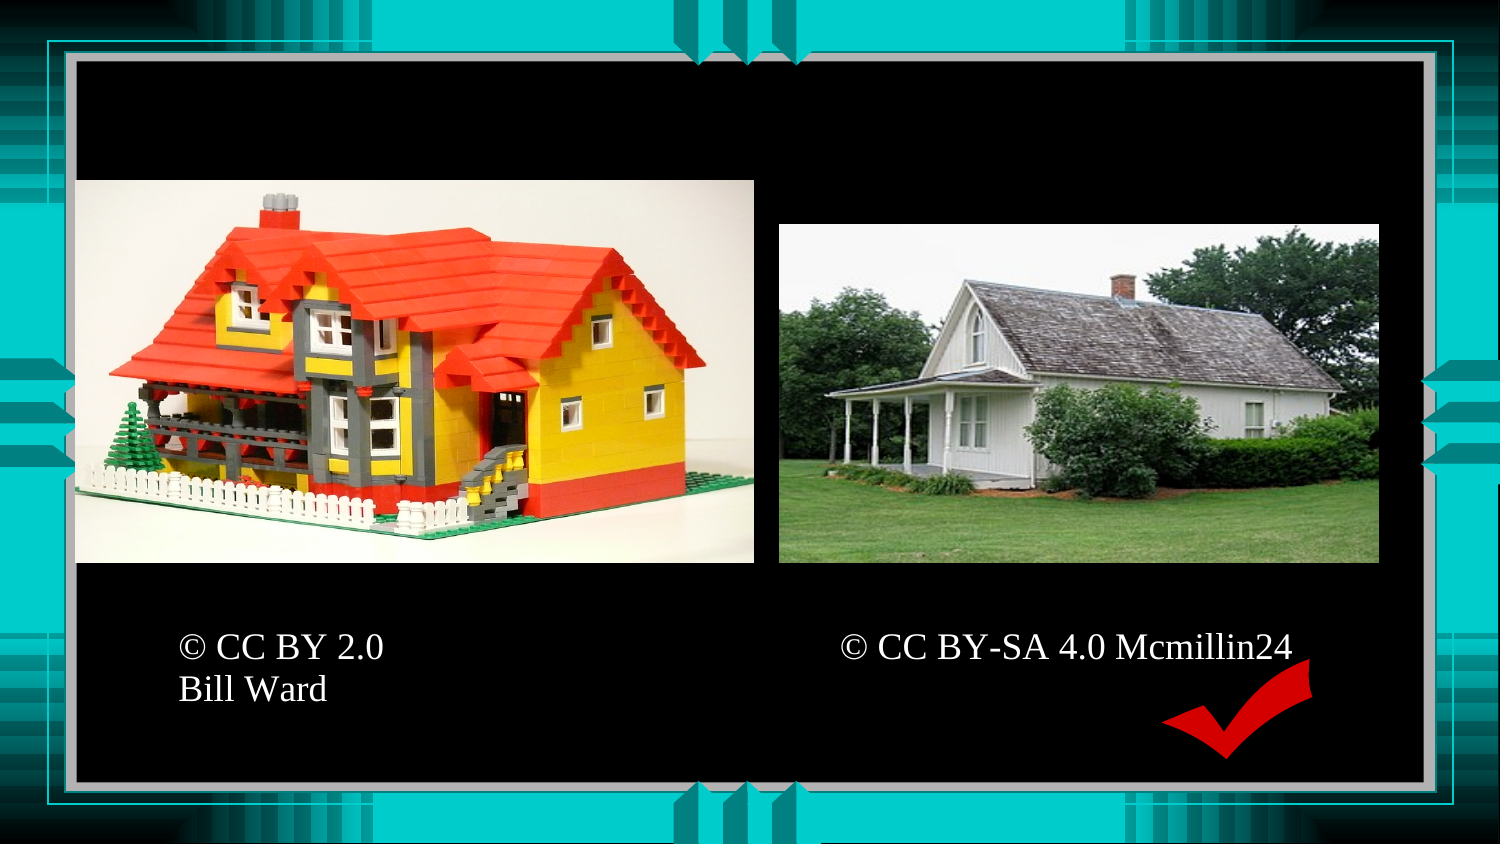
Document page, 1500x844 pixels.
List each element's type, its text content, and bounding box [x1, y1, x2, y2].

picture [1161, 658, 1313, 760]
text_box © CC BY-SA 4.0 Mcmillin24 [825, 618, 1351, 713]
picture [779, 224, 1379, 563]
text_box © CC BY 2.0 Bill Ward [163, 618, 689, 717]
picture [75, 180, 754, 563]
